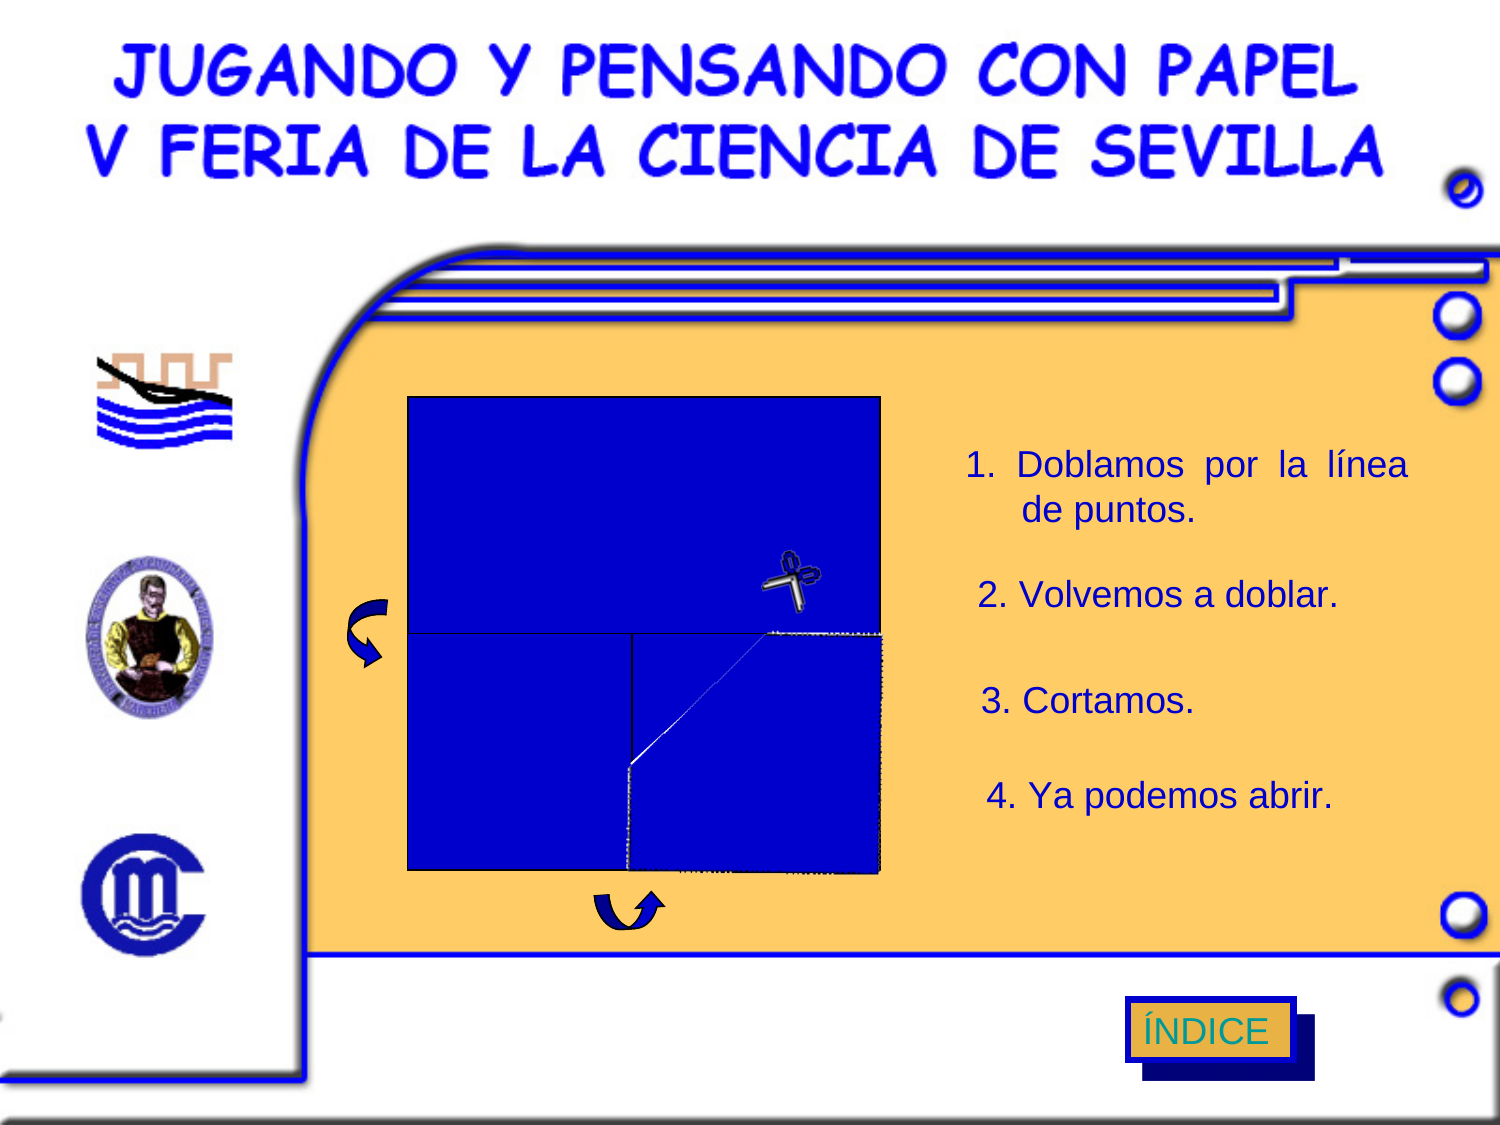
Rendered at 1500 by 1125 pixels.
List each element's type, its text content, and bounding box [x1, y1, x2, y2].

text_box 3. Cortamos. [966, 668, 1262, 730]
text_box 4. Ya podemos abrir. [971, 763, 1374, 824]
text_box ÍNDICE [1128, 999, 1294, 1060]
text_box 1. Doblamos por la línea de puntos. [950, 432, 1424, 538]
text_box 2. Volvemos a doblar. [962, 562, 1365, 623]
text_box [347, 600, 388, 668]
text_box [594, 894, 660, 930]
text_box [407, 397, 881, 870]
picture [0, 0, 1500, 1125]
